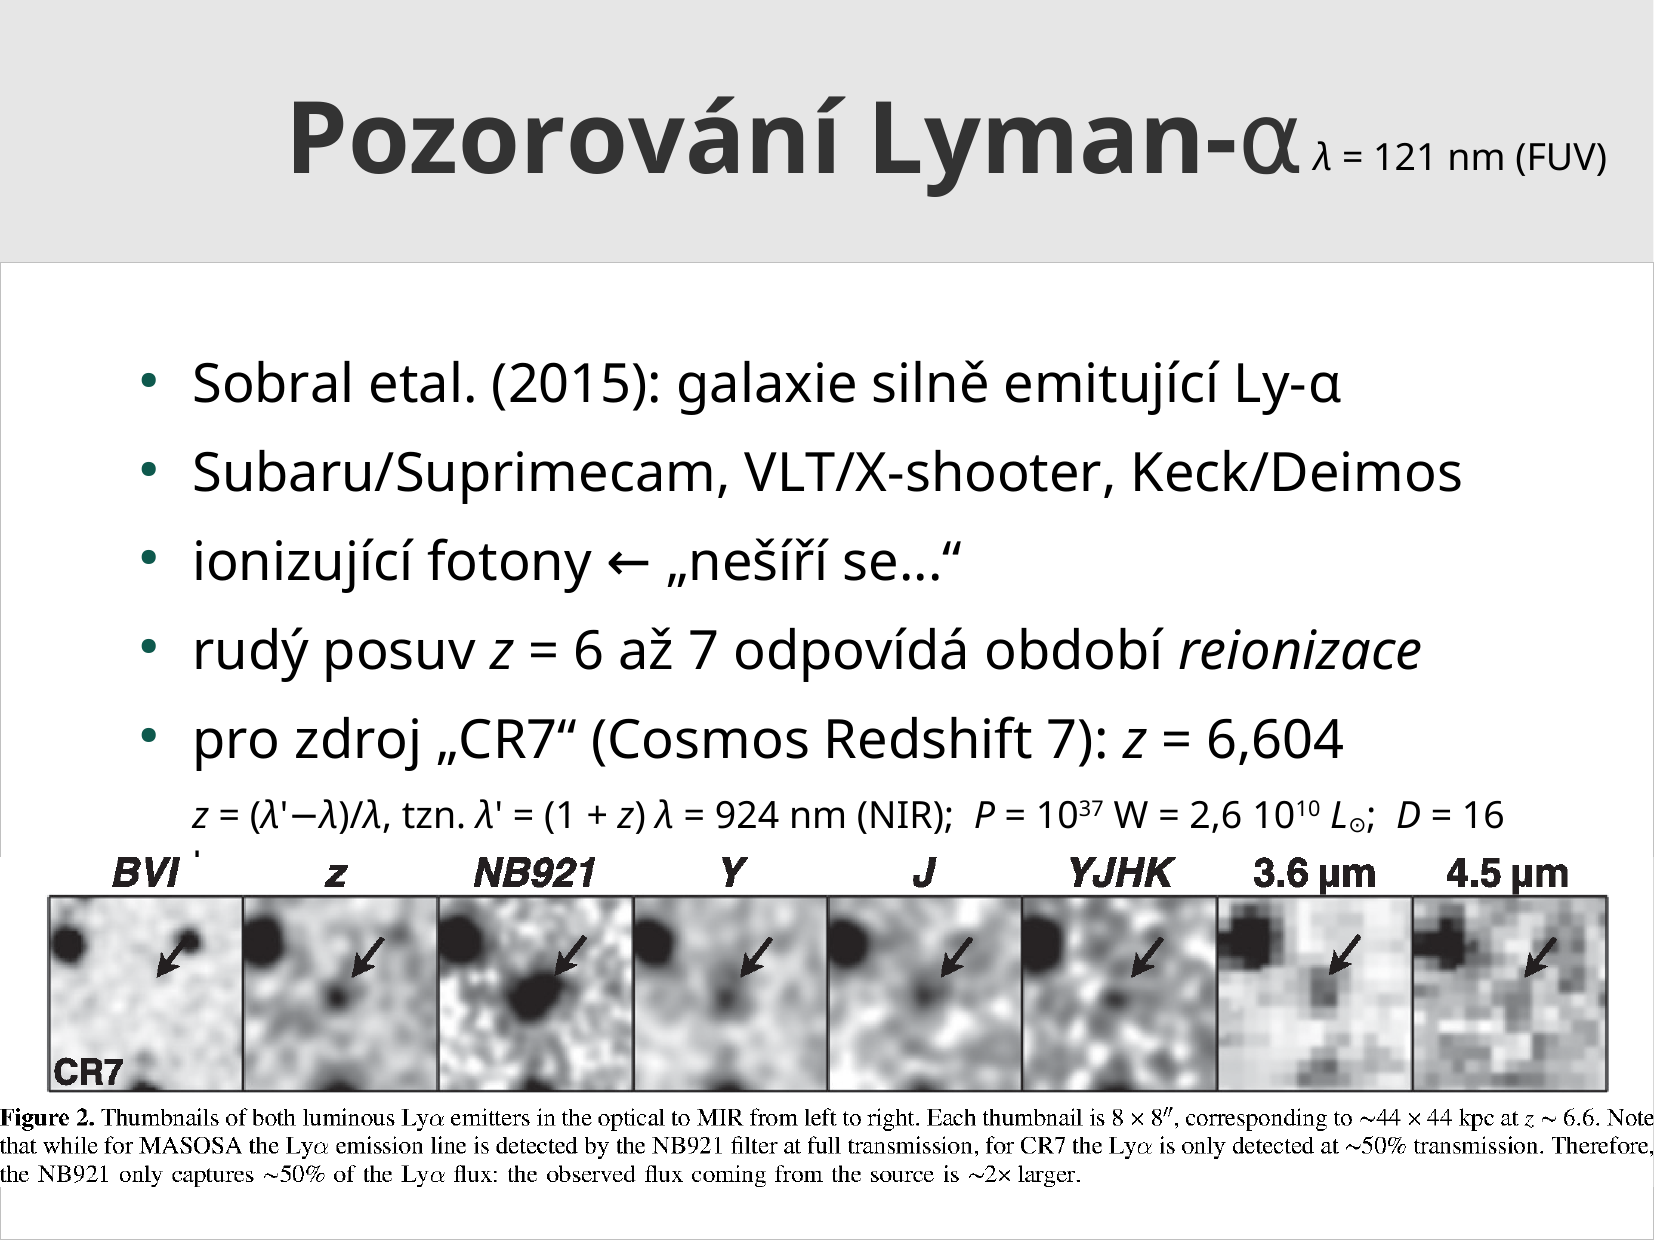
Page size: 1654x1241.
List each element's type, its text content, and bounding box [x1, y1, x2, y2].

text_box λ = 121 nm (FUV) [1299, 122, 1592, 186]
title Pozorování Lyman-α [88, 31, 1501, 239]
list Sobral etal. (2015): galaxie silně emitující Ly-α Subaru/Suprimecam, VLT/X-shooter, Keck/Deimos ionizující fotony ← „nešíří se...“ rudý posuv z = 6 až 7 odpovídá období reionizace pro zdroj „CR7“ (Cosmos Redshift 7): z = 6,604 z = (λ'−λ)/λ, tzn. λ' = (1 + z) λ = 924 nm (NIR); P = 1037 W = 2,6 1010 L⊙; D = 16 kpc [121, 344, 1534, 857]
picture [0, 857, 1654, 1188]
